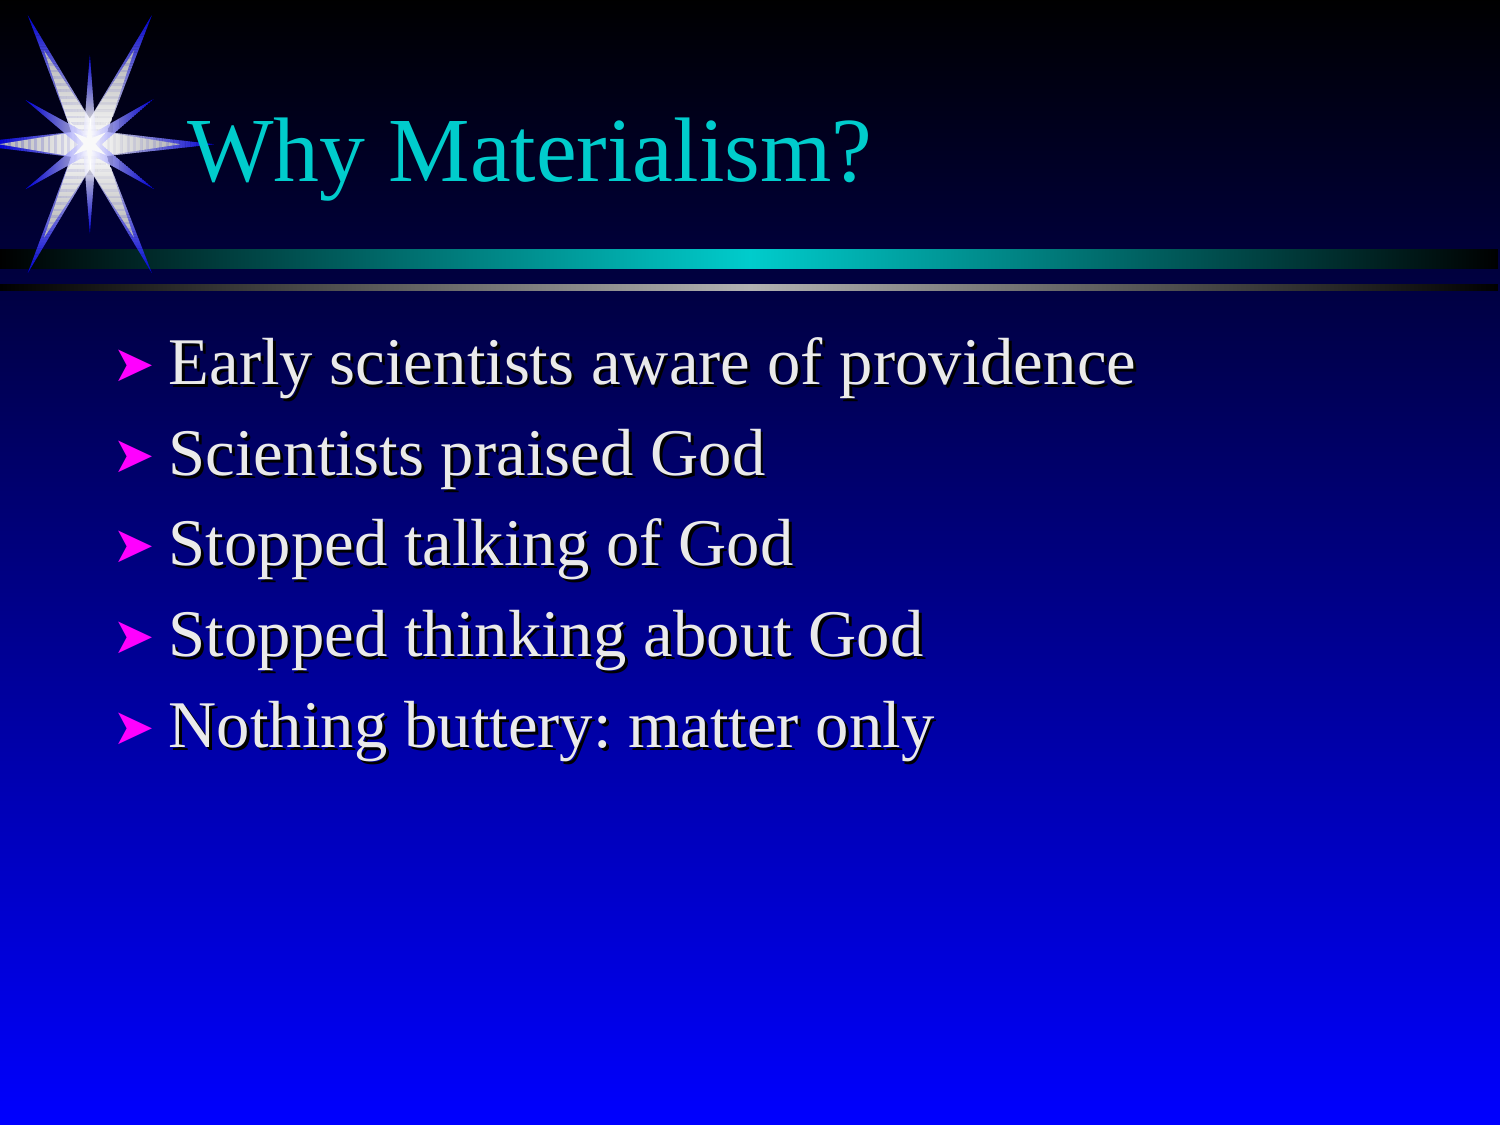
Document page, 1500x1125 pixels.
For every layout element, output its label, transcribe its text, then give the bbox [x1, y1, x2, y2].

list Early scientists aware of providence Scientists praised God Stopped talking of God Stopped thinking about God Nothing buttery: matter only [112, 324, 1388, 986]
title Why Materialism? [187, 56, 1463, 244]
